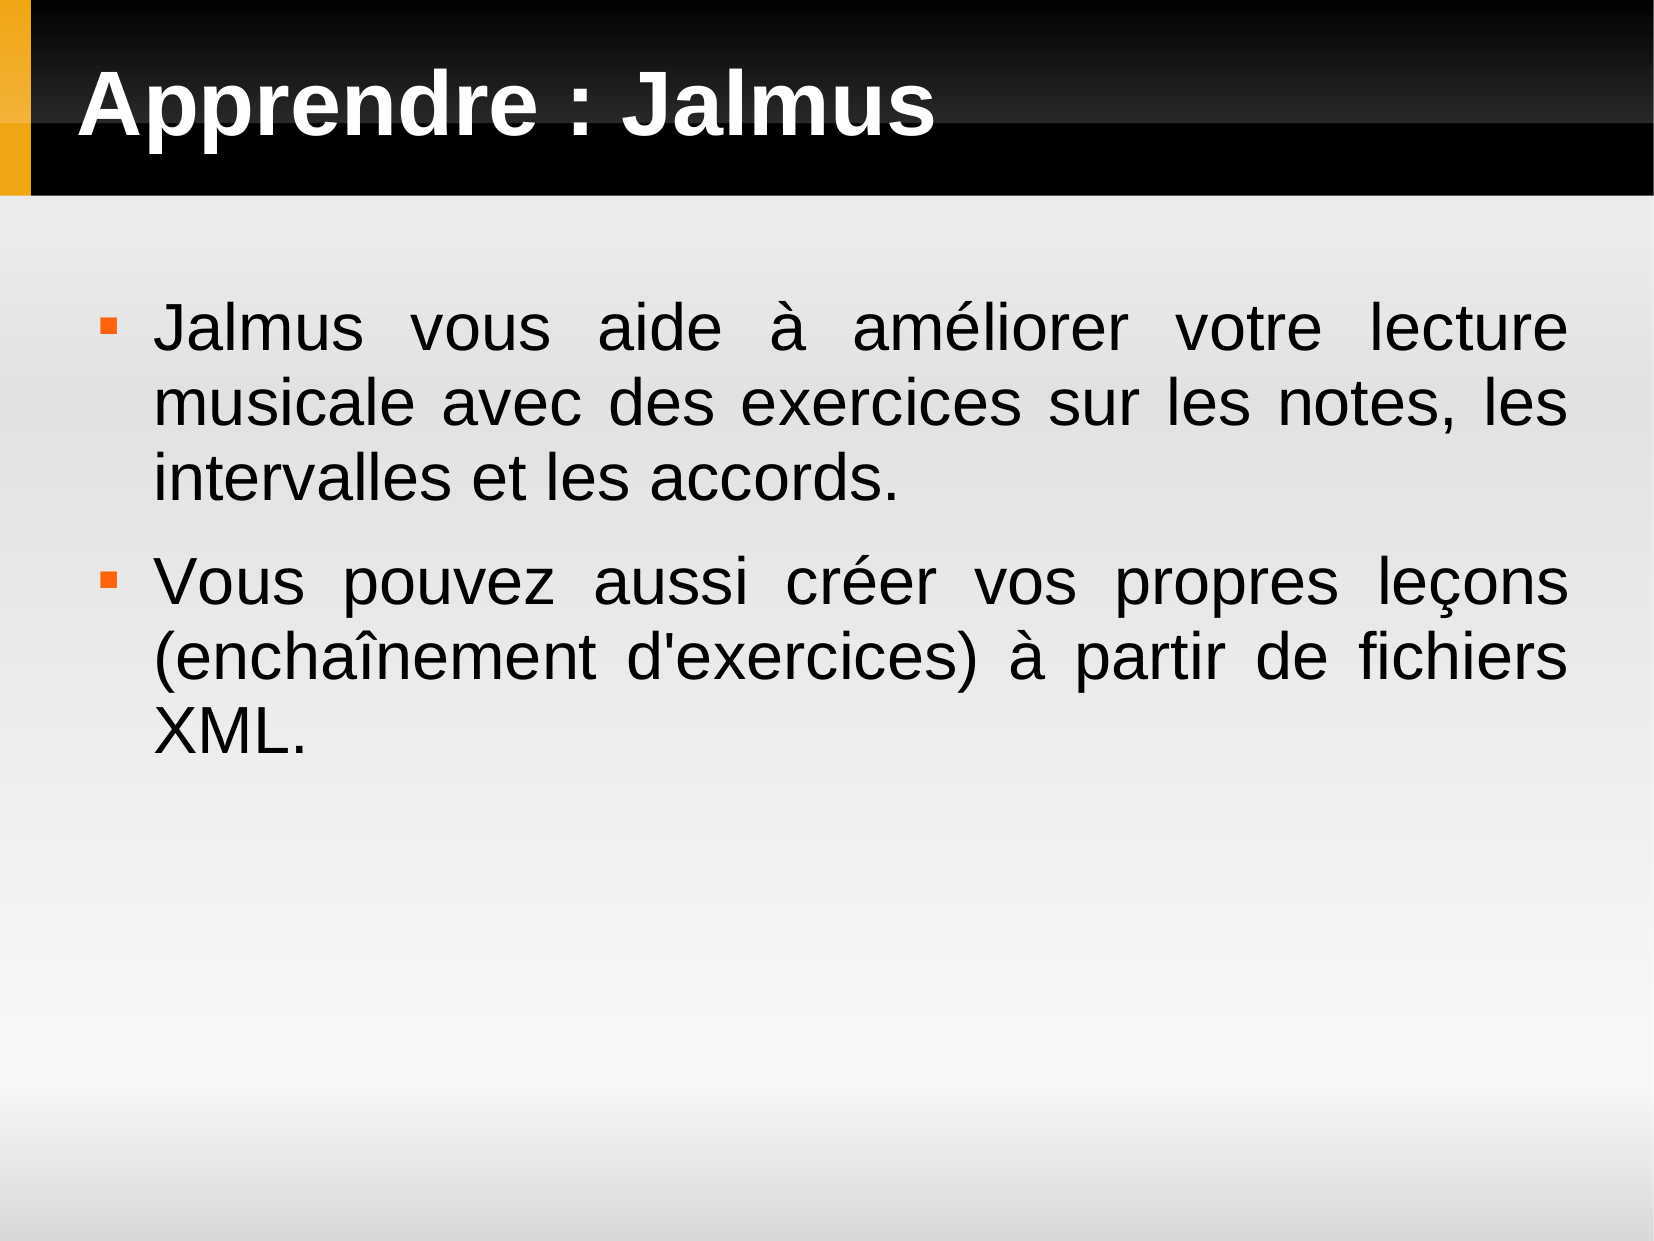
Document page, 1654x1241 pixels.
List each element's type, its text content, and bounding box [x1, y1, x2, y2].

picture [0, 0, 1654, 1241]
title Apprendre : Jalmus [76, 0, 1565, 208]
list Jalmus vous aide à améliorer votre lecture musicale avec des exercices sur les notes, les intervalles et les accords. Vous pouvez aussi créer vos propres leçons (enchaînement d'exercices) à partir de fichiers XML. [82, 290, 1571, 1109]
